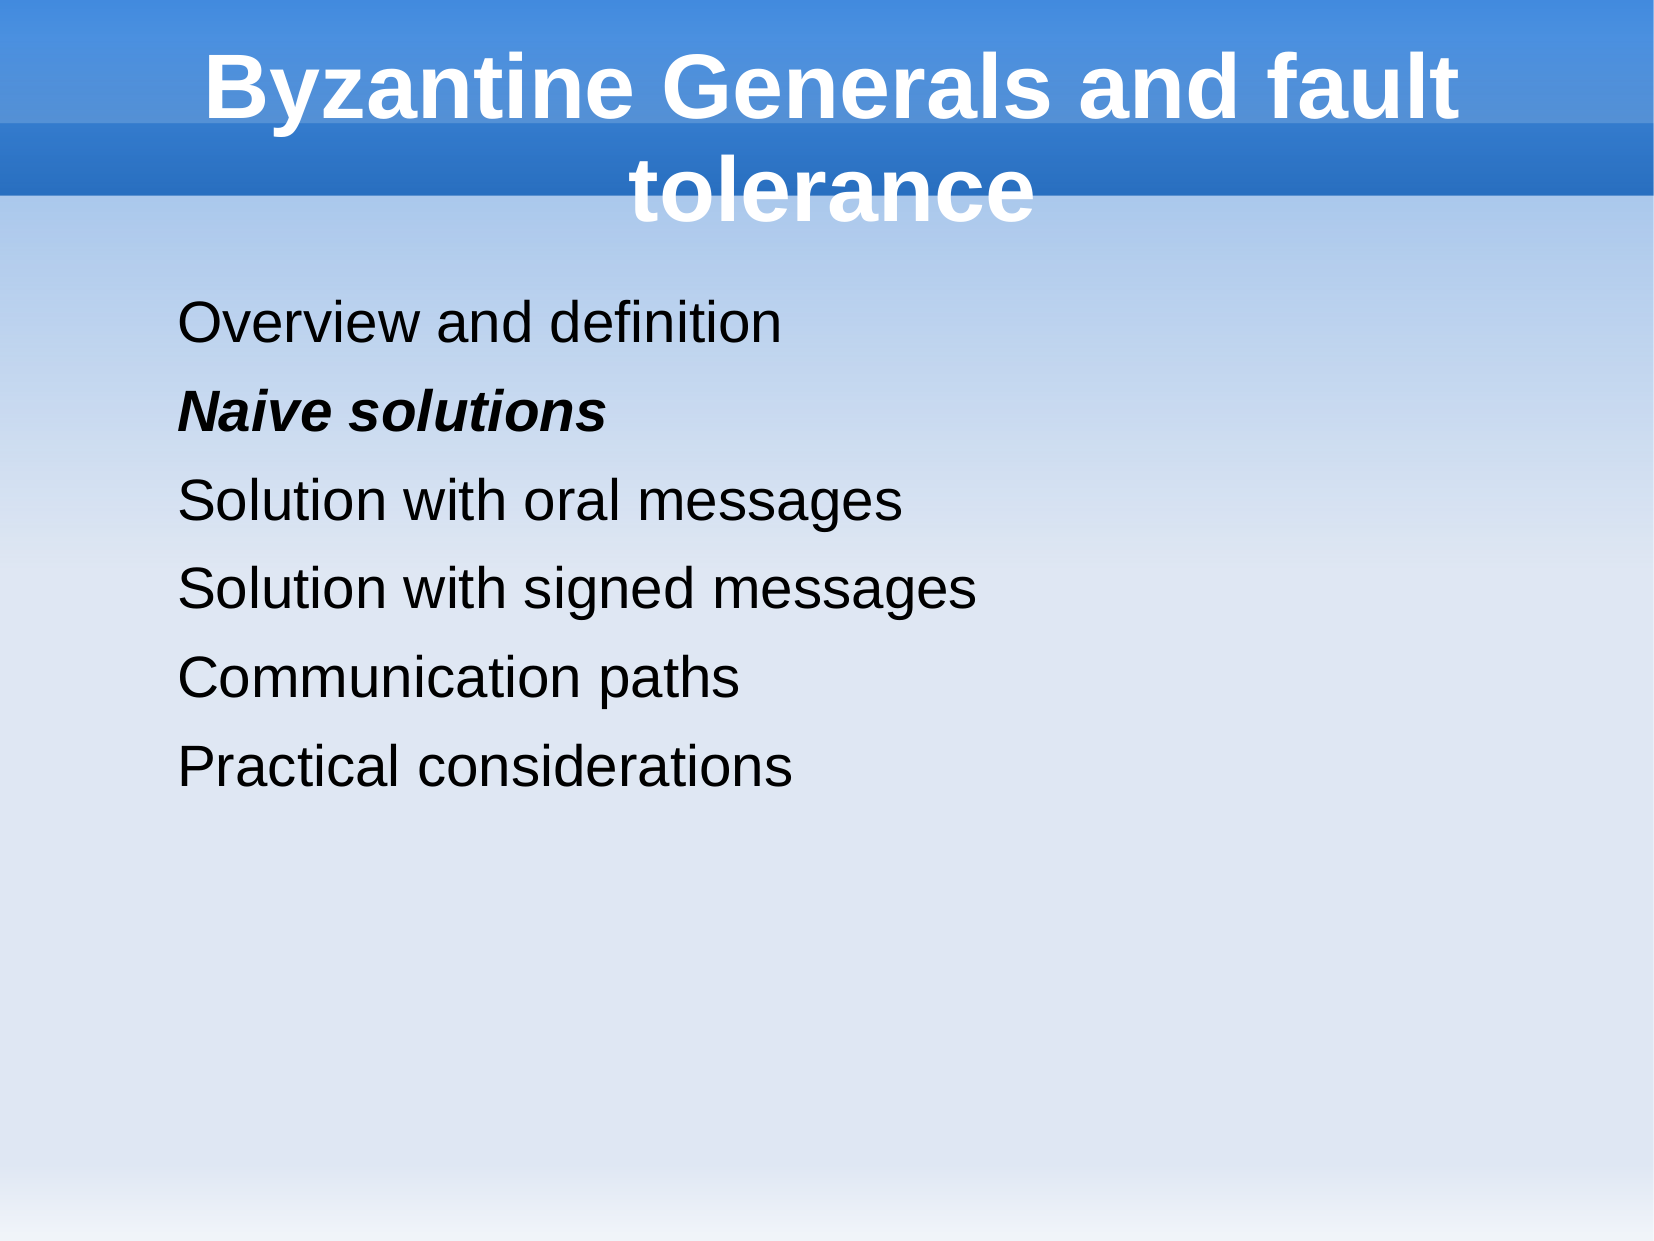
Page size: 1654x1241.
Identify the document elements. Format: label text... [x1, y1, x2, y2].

list Overview and definition Naive solutions Solution with oral messages Solution with signed messages Communication paths Practical considerations [82, 290, 1571, 1109]
picture [0, 0, 1654, 1241]
title Byzantine Generals and fault tolerance [88, 0, 1577, 278]
